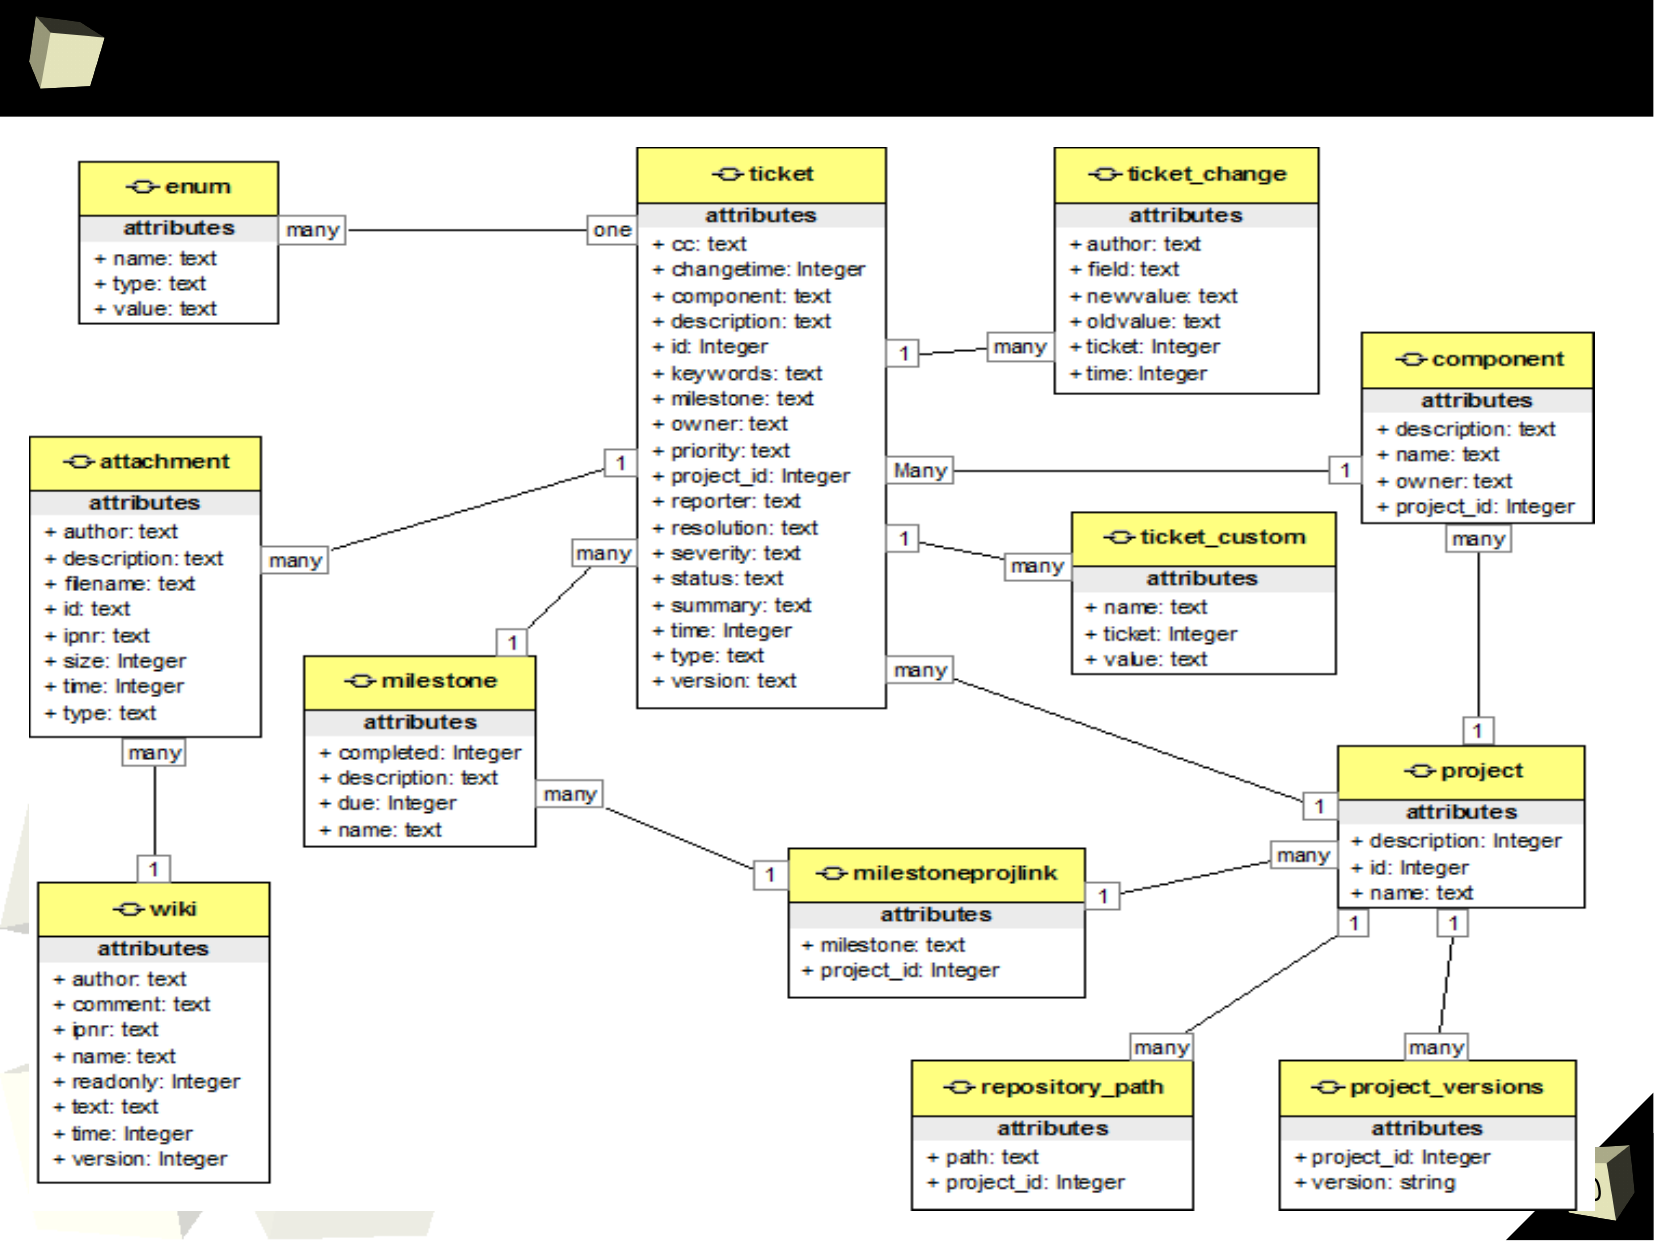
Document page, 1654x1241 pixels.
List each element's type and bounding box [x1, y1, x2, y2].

picture [0, 147, 1595, 1241]
